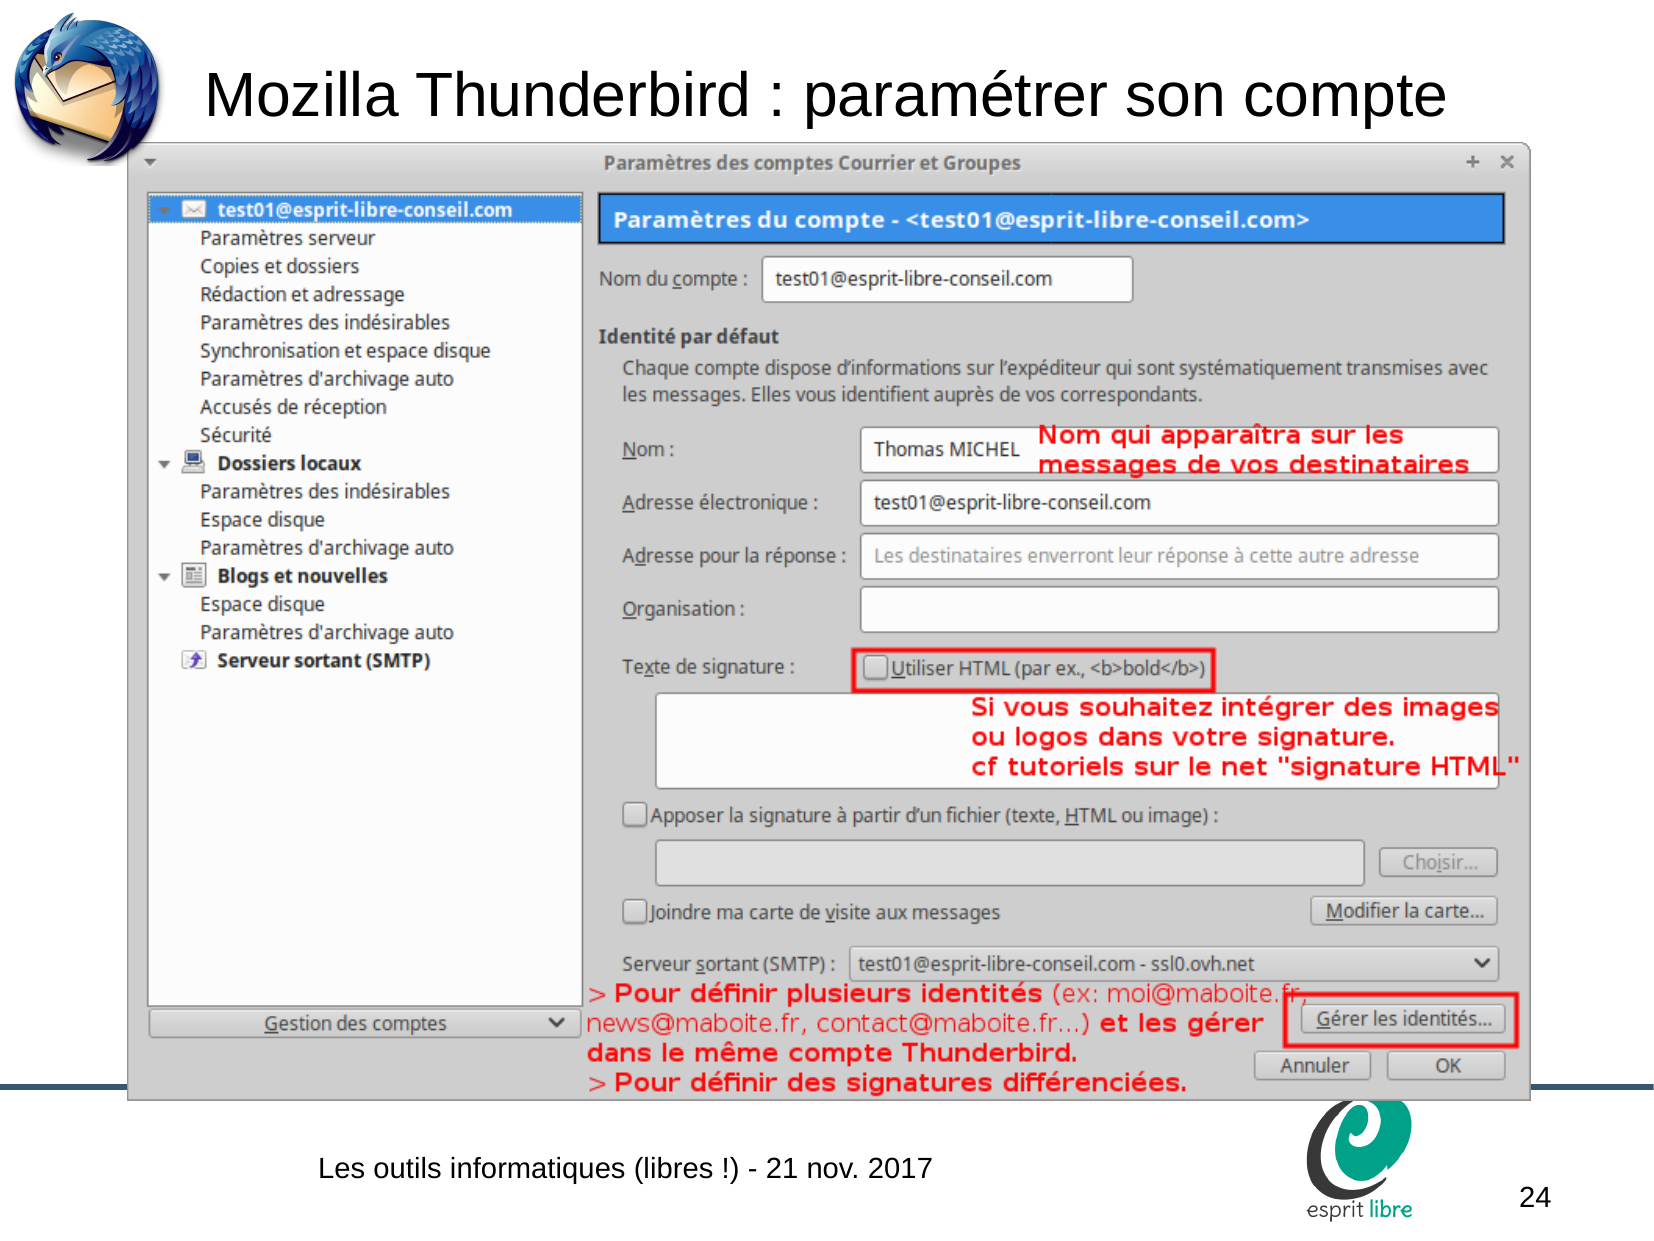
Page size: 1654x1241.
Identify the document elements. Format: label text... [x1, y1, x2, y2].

picture [127, 169, 1531, 1223]
picture [11, 11, 166, 20]
title Mozilla Thunderbird : paramétrer son compte [0, 20, 1654, 169]
